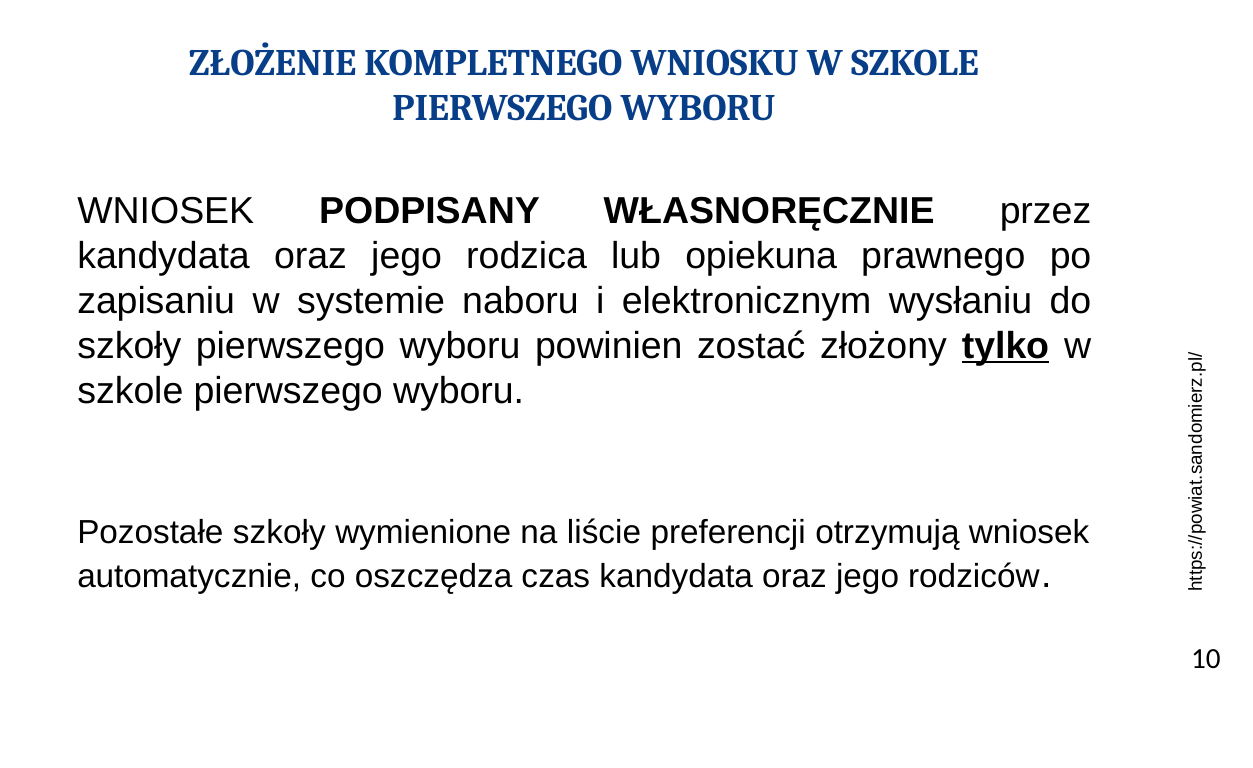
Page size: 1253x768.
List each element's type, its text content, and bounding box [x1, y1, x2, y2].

list WNIOSEK PODPISANY WŁASNORĘCZNIE przez kandydata oraz jego rodzica lub opiekuna prawnego po zapisaniu w systemie naboru i elektronicznym wysłaniu do szkoły pierwszego wyboru powinien zostać złożony tylko w szkole pierwszego wyboru. Pozostałe szkoły wymienione na liście preferencji otrzymują wniosek automatycznie, co oszczędza czas kandydata oraz jego rodziców. [62, 179, 1106, 638]
text_box https://powiat.sandomierz.pl/ [1175, 330, 1226, 607]
title ZŁOŻENIE KOMPLETNEGO WNIOSKU W SZKOLE PIERWSZEGO WYBORU [62, 30, 1106, 159]
slide_number <numer> [1168, 632, 1244, 677]
